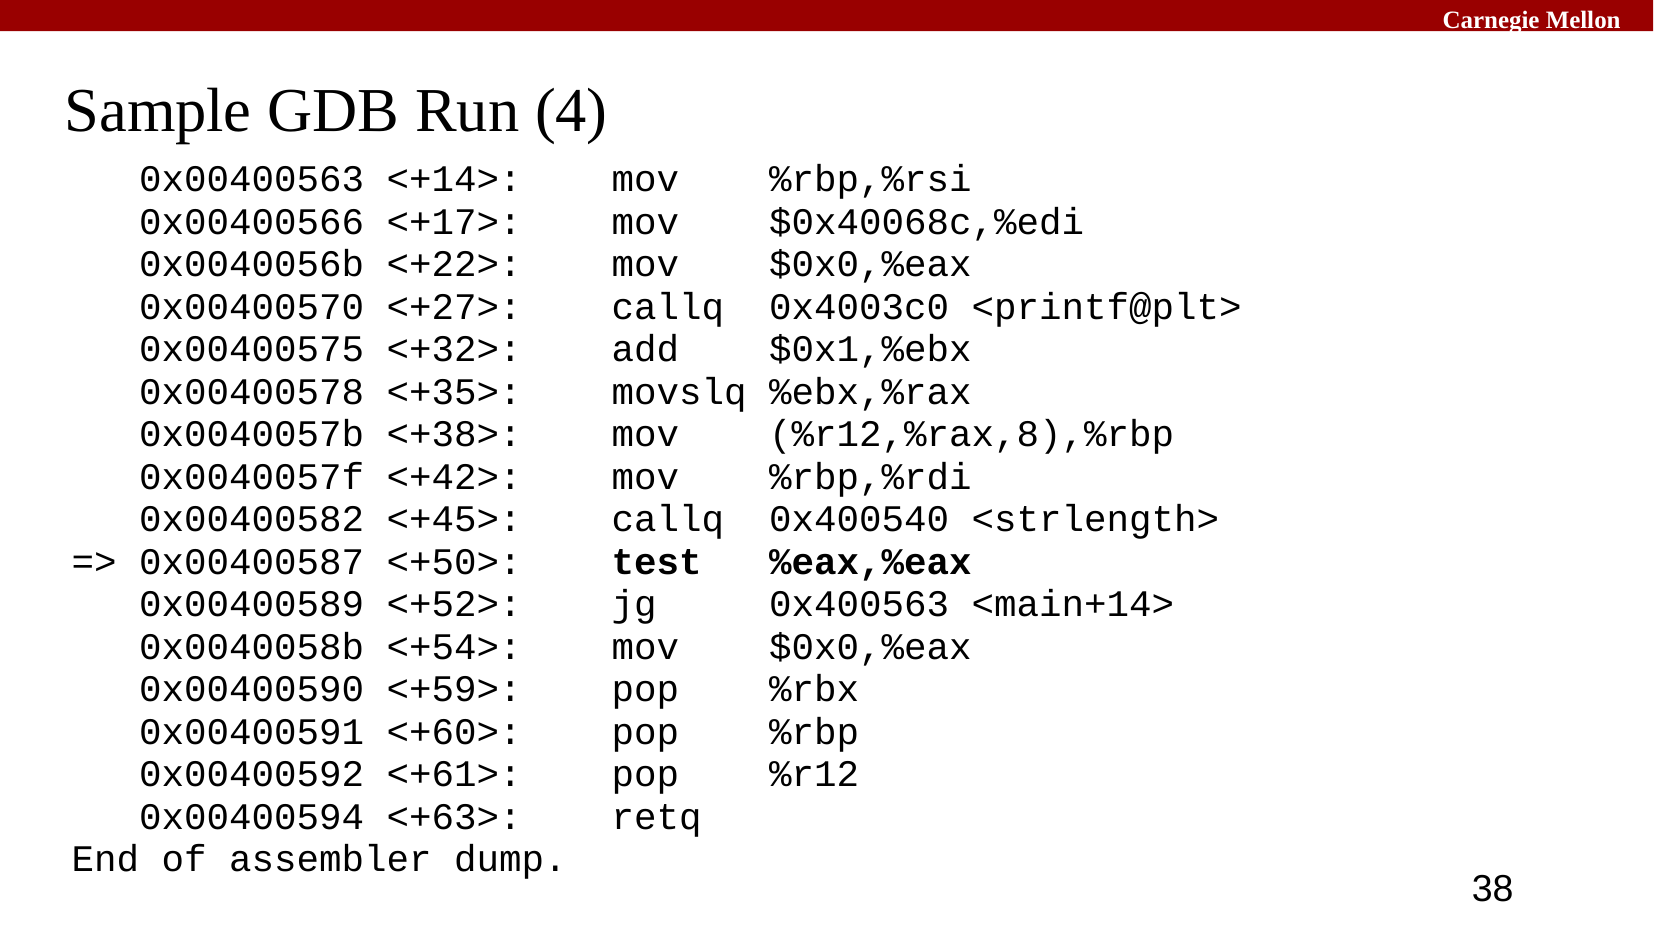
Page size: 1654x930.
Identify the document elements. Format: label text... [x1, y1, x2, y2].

title Sample GDB Run (4) [64, 58, 1576, 163]
subtitle 0x00400563 <+14>: mov %rbp,%rsi 0x00400566 <+17>: mov $0x40068c,%edi 0x0040056b <+22>: mov $0x0,%eax 0x00400570 <+27>: callq 0x4003c0 <printf@plt> 0x00400575 <+32>: add $0x1,%ebx 0x00400578 <+35>: movslq %ebx,%rax 0x0040057b <+38>: mov (%r12,%rax,8),%rbp 0x0040057f <+42>: mov %rbp,%rdi 0x00400582 <+45>: callq 0x400540 <strlength> => 0x00400587 <+50>: test %eax,%eax 0x00400589 <+52>: jg 0x400563 <main+14> 0x0040058b <+54>: mov $0x0,%eax 0x00400590 <+59>: pop %rbx 0x00400591 <+60>: pop %rbp 0x00400592 <+61>: pop %r12 0x00400594 <+63>: retq End of assembler dump. [71, 160, 1576, 884]
